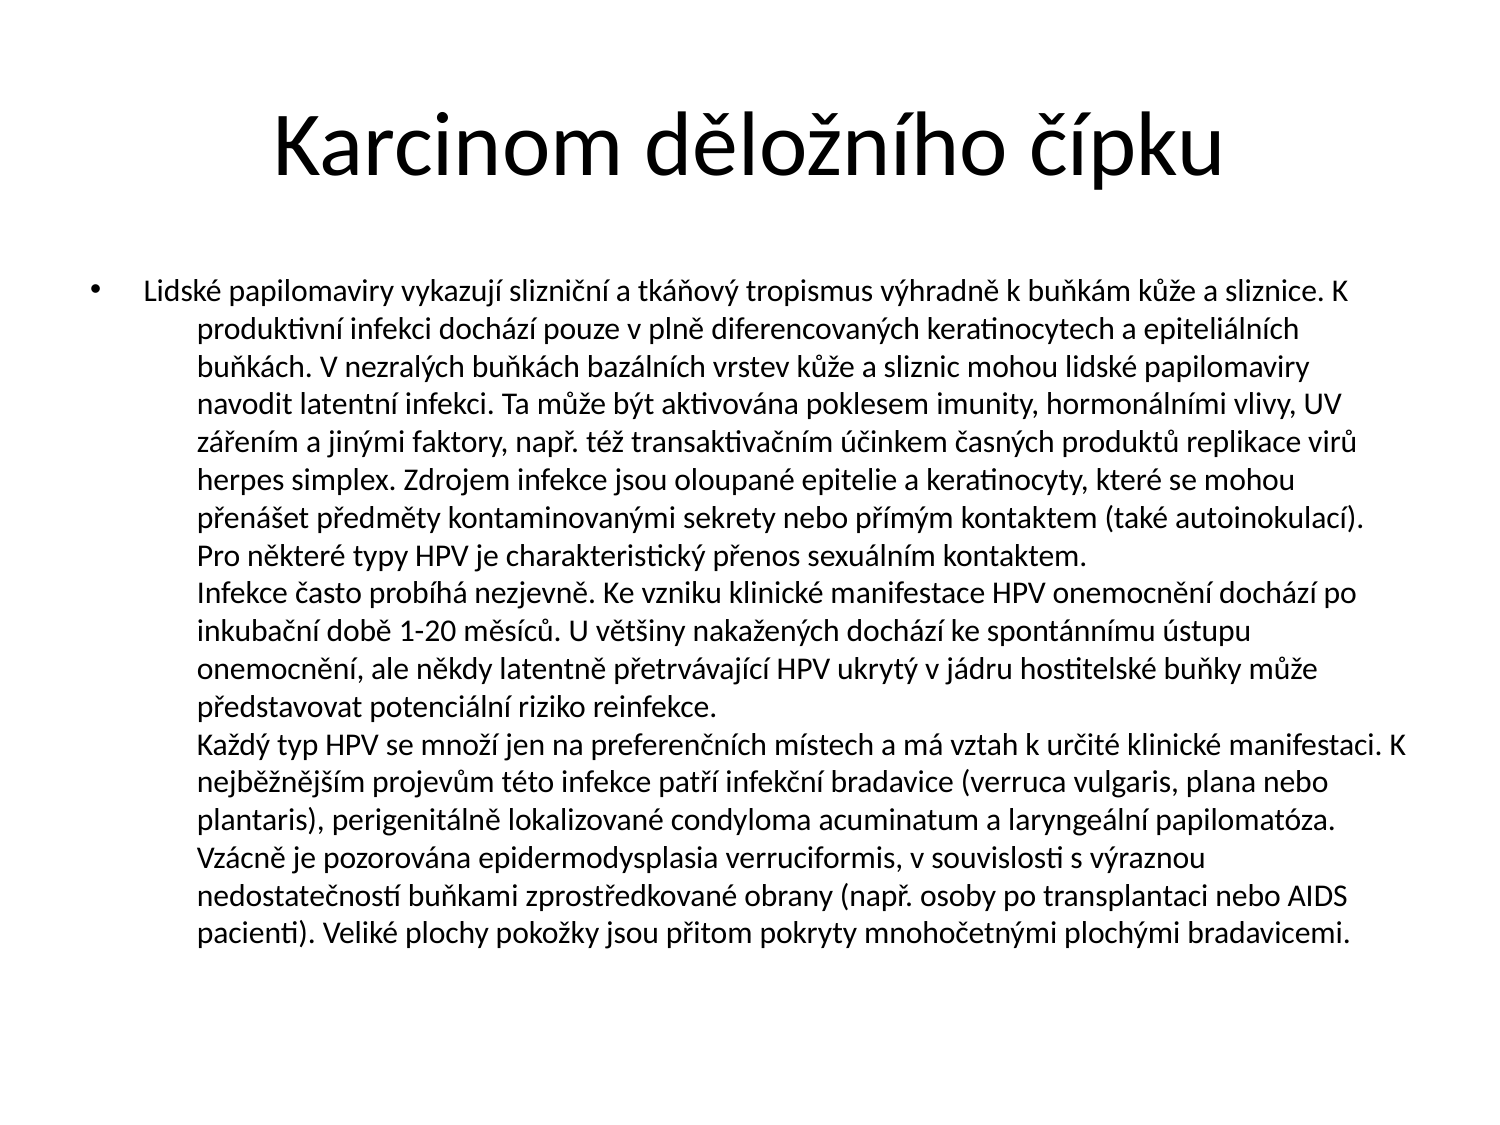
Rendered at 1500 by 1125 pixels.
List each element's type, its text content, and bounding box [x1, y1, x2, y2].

list Lidské papilomaviry vykazují slizniční a tkáňový tropismus výhradně k buňkám kůže a sliznice. K produktivní infekci dochází pouze v plně diferencovaných keratinocytech a epiteliálních buňkách. V nezralých buňkách bazálních vrstev kůže a sliznic mohou lidské papilomaviry navodit latentní infekci. Ta může být aktivována poklesem imunity, hormonálními vlivy, UV zářením a jinými faktory, např. též transaktivačním účinkem časných produktů replikace virů herpes simplex. Zdrojem infekce jsou oloupané epitelie a keratinocyty, které se mohou přenášet předměty kontaminovanými sekrety nebo přímým kontaktem (také autoinokulací). Pro některé typy HPV je charakteristický přenos sexuálním kontaktem. Infekce často probíhá nezjevně. Ke vzniku klinické manifestace HPV onemocnění dochází po inkubační době 1-20 měsíců. U většiny nakažených dochází ke spontánnímu ústupu onemocnění, ale někdy latentně přetrvávající HPV ukrytý v jádru hostitelské buňky může představovat potenciální riziko reinfekce. Každý typ HPV se množí jen na preferenčních místech a má vztah k určité klinické manifestaci. K nejběžnějším projevům této infekce patří infekční bradavice (verruca vulgaris, plana nebo plantaris), perigenitálně lokalizované condyloma acuminatum a laryngeální papilomatóza. Vzácně je pozorována epidermodysplasia verruciformis, v souvislosti s výraznou nedostatečností buňkami zprostředkované obrany (např. osoby po transplantaci nebo AIDS pacienti). Veliké plochy pokožky jsou přitom pokryty mnohočetnými plochými bradavicemi. [75, 262, 1426, 1005]
title Karcinom děložního čípku [75, 45, 1426, 233]
